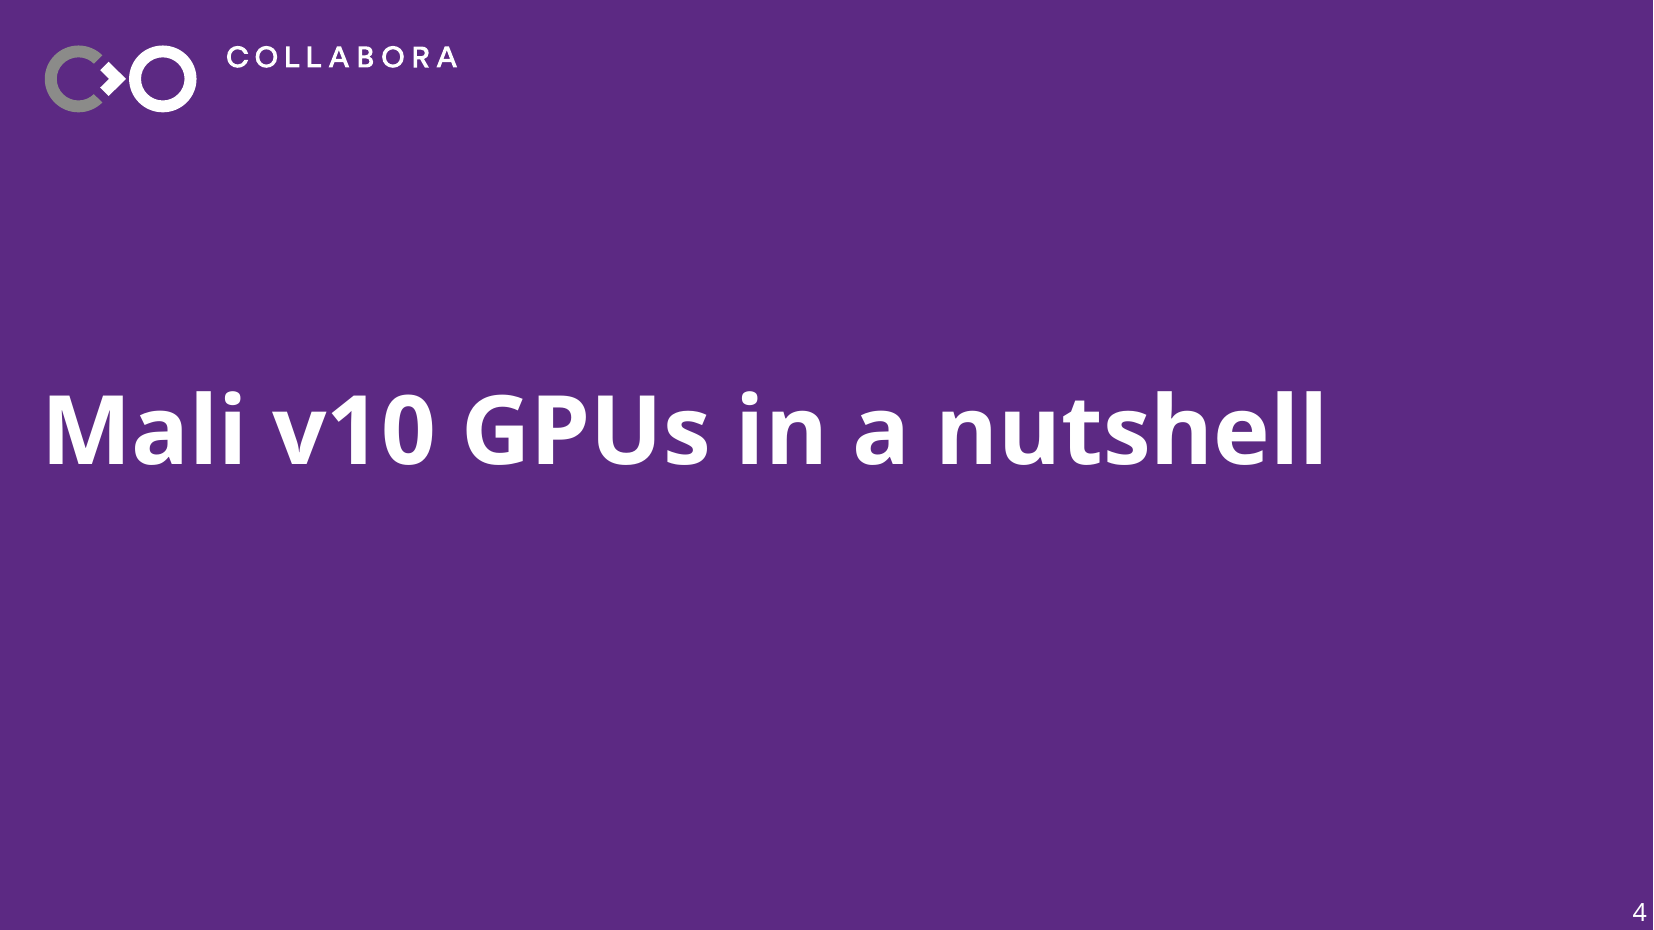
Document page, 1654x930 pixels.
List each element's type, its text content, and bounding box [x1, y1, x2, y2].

title Mali v10 GPUs in a nutshell [41, 315, 1529, 541]
